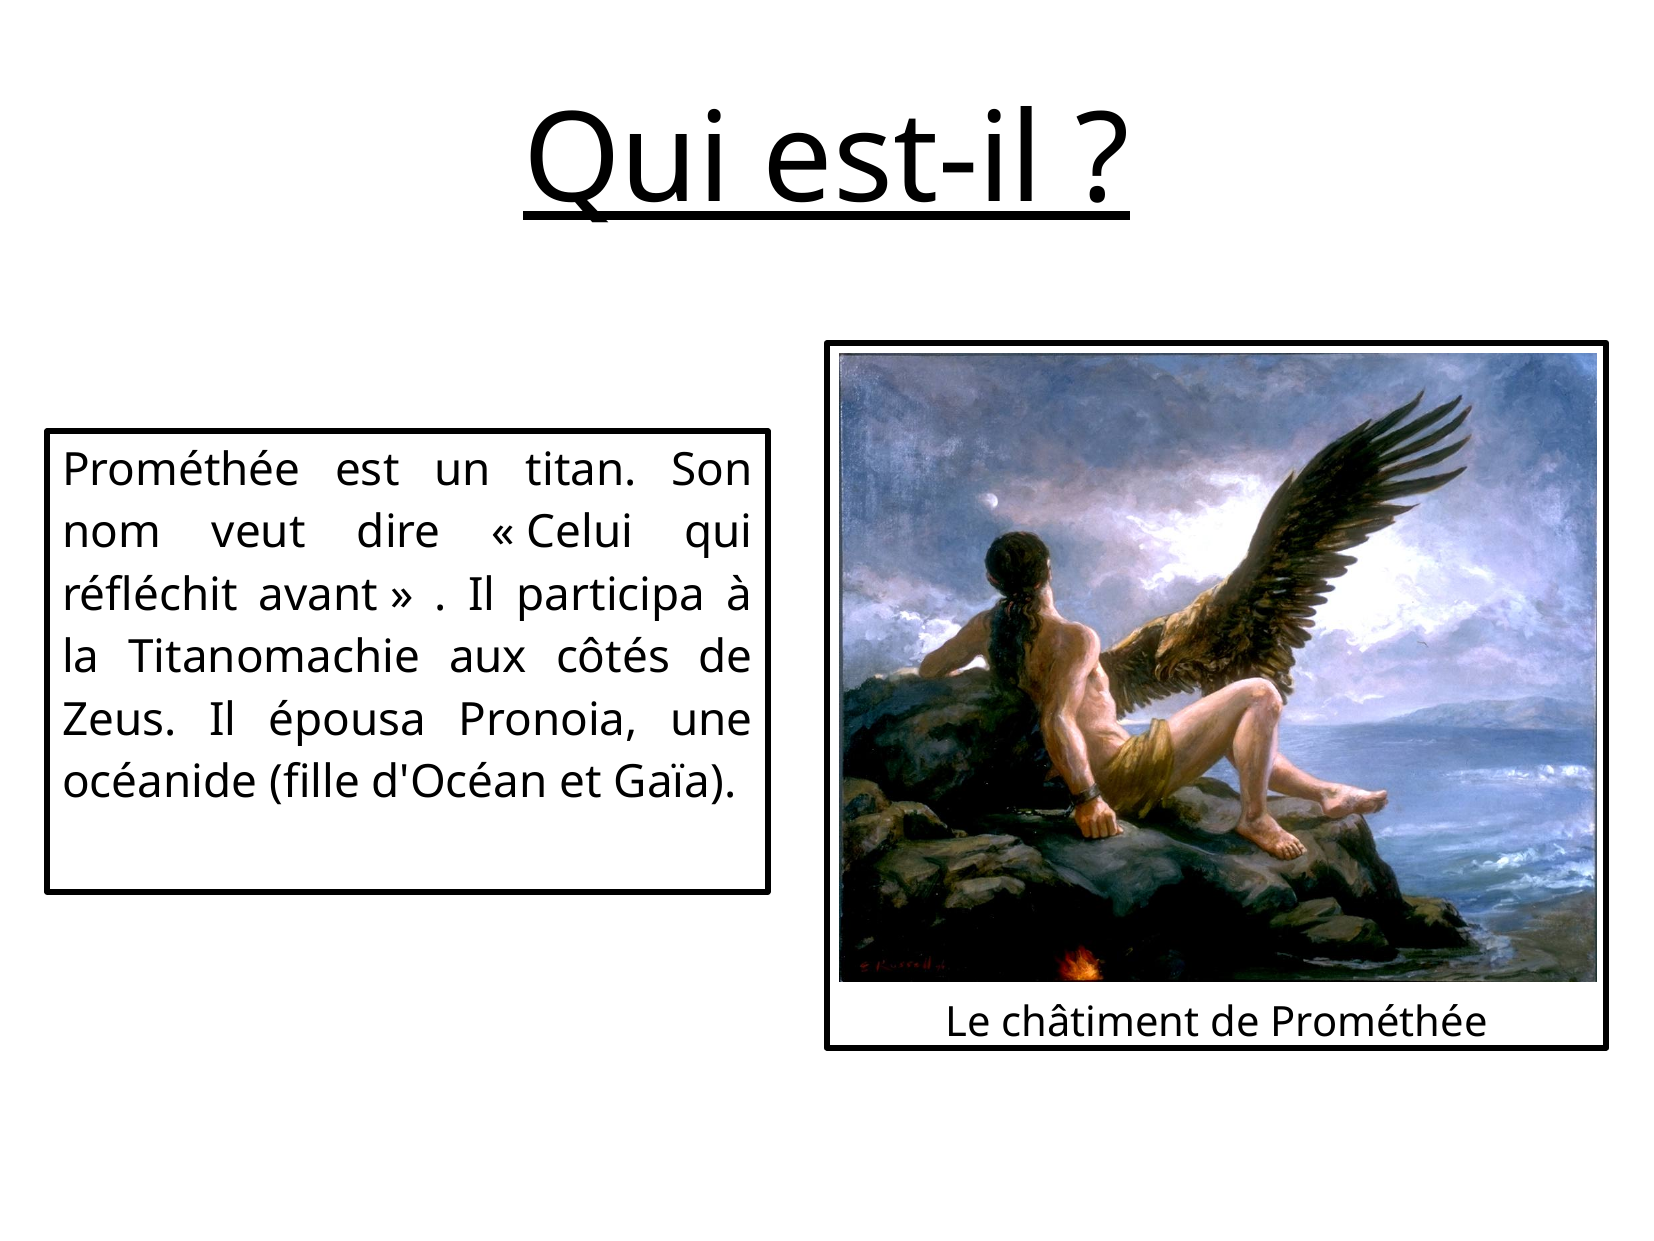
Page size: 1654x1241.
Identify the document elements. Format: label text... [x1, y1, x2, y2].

picture [839, 353, 1597, 982]
title Qui est-il ? [82, 49, 1571, 257]
text_box Le châtiment de Prométhée [826, 984, 1607, 1058]
text_box Prométhée est un titan. Son nom veut dire « Celui qui réfléchit avant » . Il participa à la Titanomachie aux côtés de Zeus. Il épousa Pronoia, une océanide (fille d'Océan et Gaïa). [50, 434, 765, 889]
